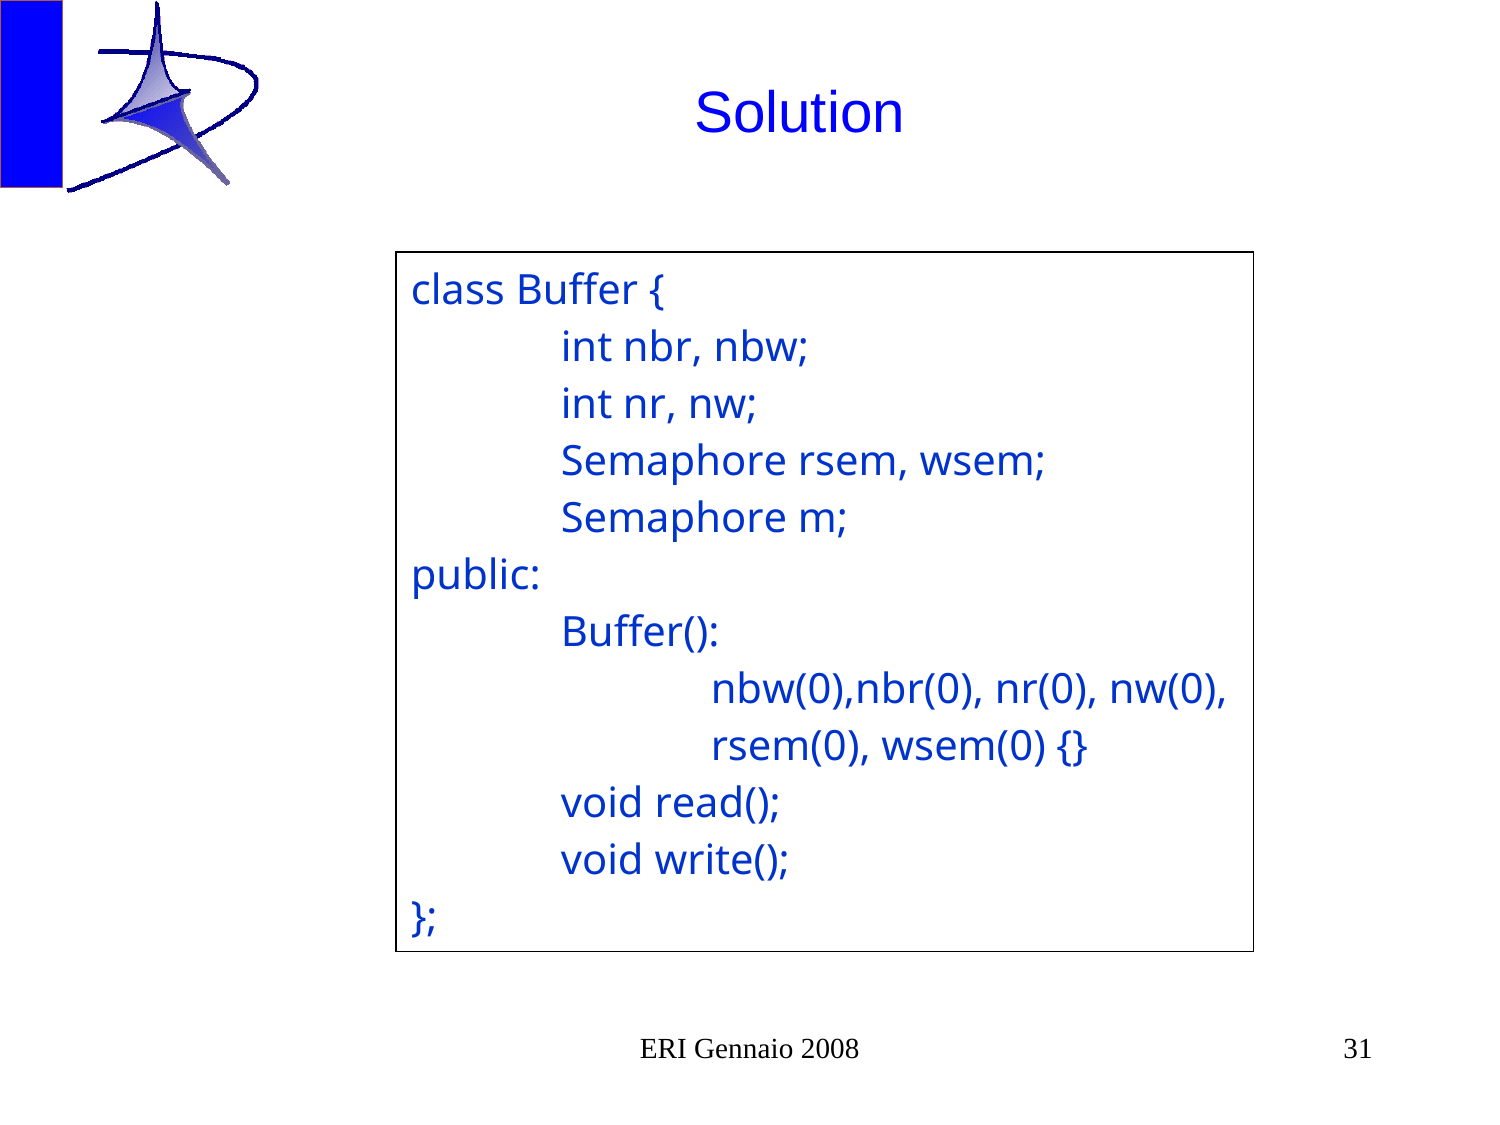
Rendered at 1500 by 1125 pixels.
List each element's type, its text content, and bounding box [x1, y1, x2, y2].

text_box class Buffer { int nbr, nbw; int nr, nw; Semaphore rsem, wsem; Semaphore m; public: Buffer(): nbw(0),nbr(0), nr(0), nw(0), rsem(0), wsem(0) {} void read(); void write(); }; [396, 252, 1254, 952]
title Solution [174, 62, 1425, 163]
picture [62, 0, 263, 197]
